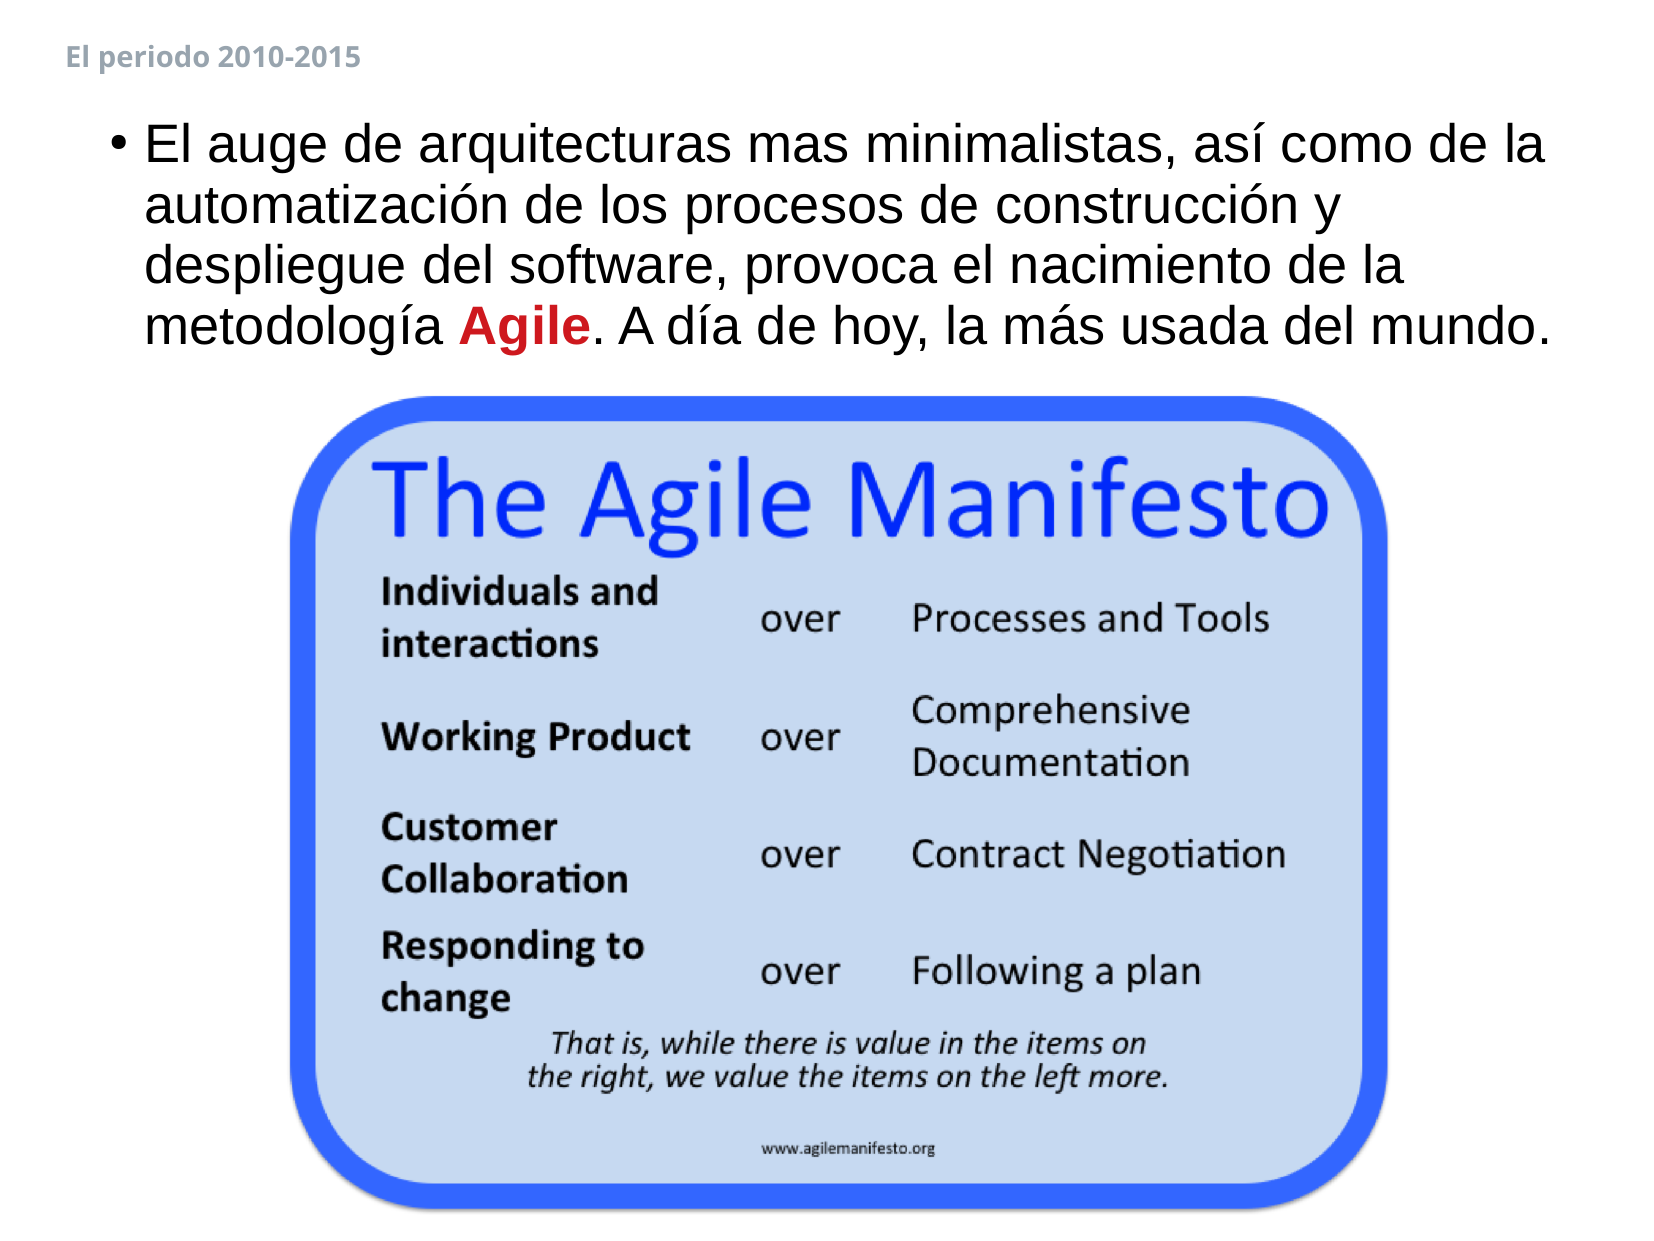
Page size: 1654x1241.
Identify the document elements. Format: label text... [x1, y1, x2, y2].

text_box El auge de arquitecturas mas minimalistas, así como de la automatización de los procesos de construcción y despliegue del software, provoca el nacimiento de la metodología Agile. A día de hoy, la más usada del mundo. [94, 106, 1571, 1030]
picture [283, 392, 1394, 1217]
text_box El periodo 2010-2015 [64, 38, 733, 74]
